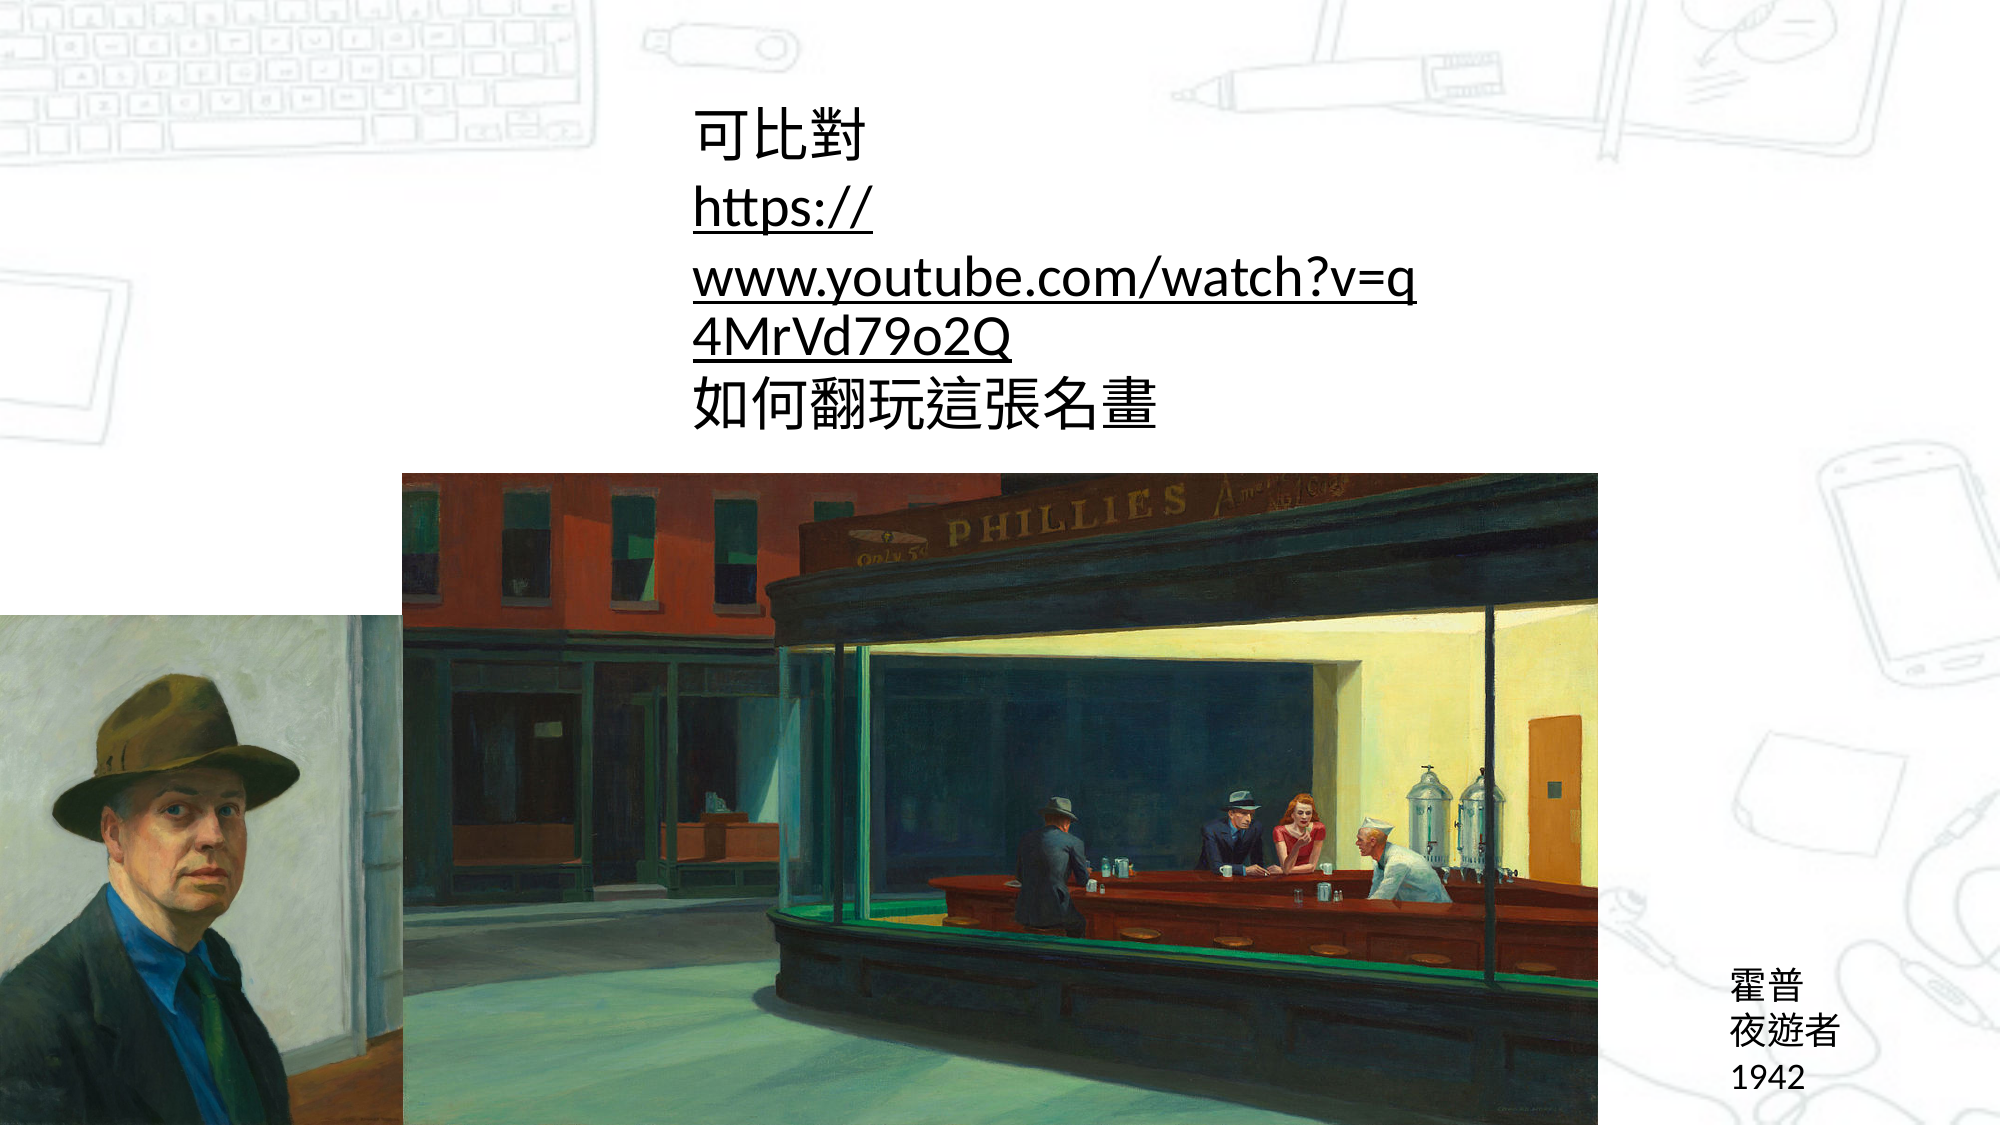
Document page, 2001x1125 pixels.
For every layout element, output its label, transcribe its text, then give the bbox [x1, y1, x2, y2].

text_box 霍普 夜遊者 1942 [1715, 954, 1967, 1104]
text_box 可比對 https://www.youtube.com/watch?v=q4MrVd79o2Q 如何翻玩這張名畫 [678, 91, 1450, 431]
picture [0, 473, 1598, 1125]
